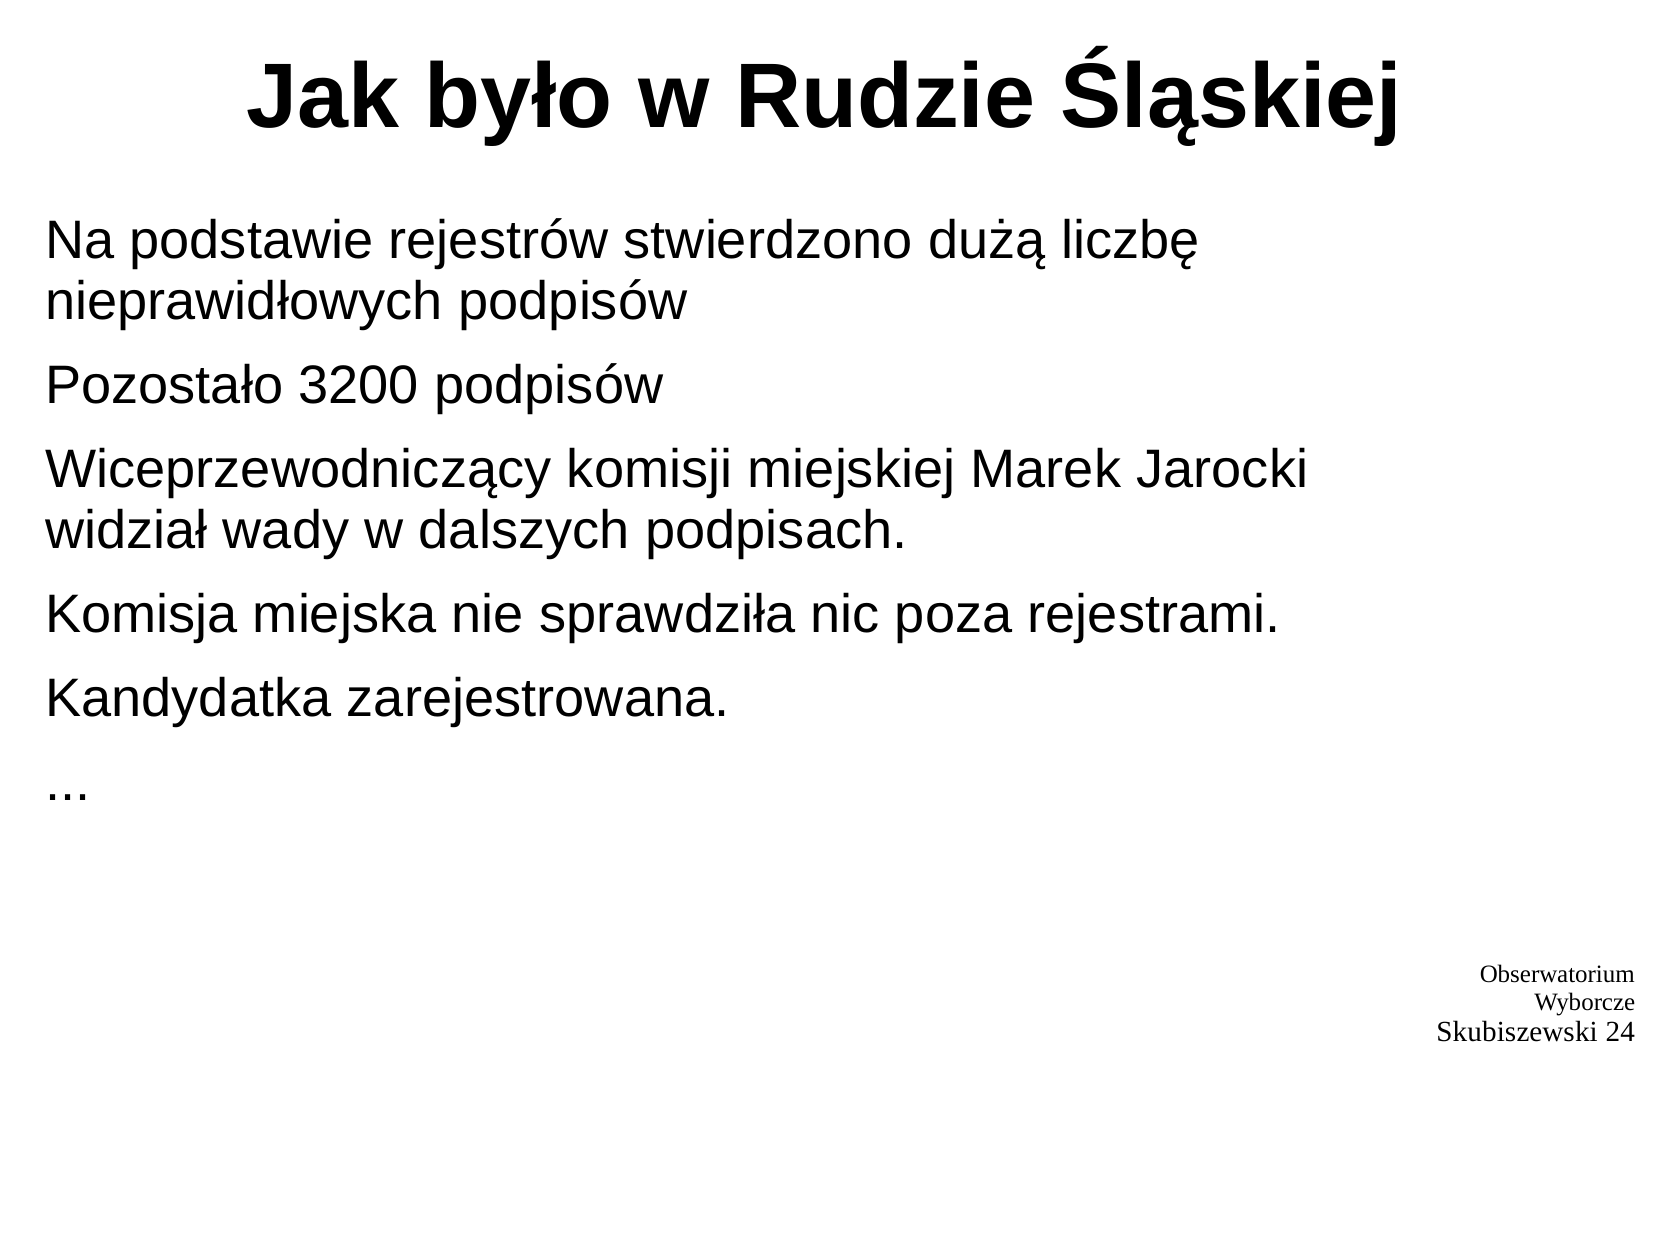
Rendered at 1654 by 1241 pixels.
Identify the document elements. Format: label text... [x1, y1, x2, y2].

title Jak było w Rudzie Śląskiej [80, 45, 1570, 203]
list Na podstawie rejestrów stwierdzono dużą liczbę nieprawidłowych podpisów Pozostało 3200 podpisów Wiceprzewodniczący komisji miejskiej Marek Jarocki widział wady w dalszych podpisach. Komisja miejska nie sprawdziła nic poza rejestrami. Kandydatka zarejestrowana. ... [45, 210, 1426, 1241]
